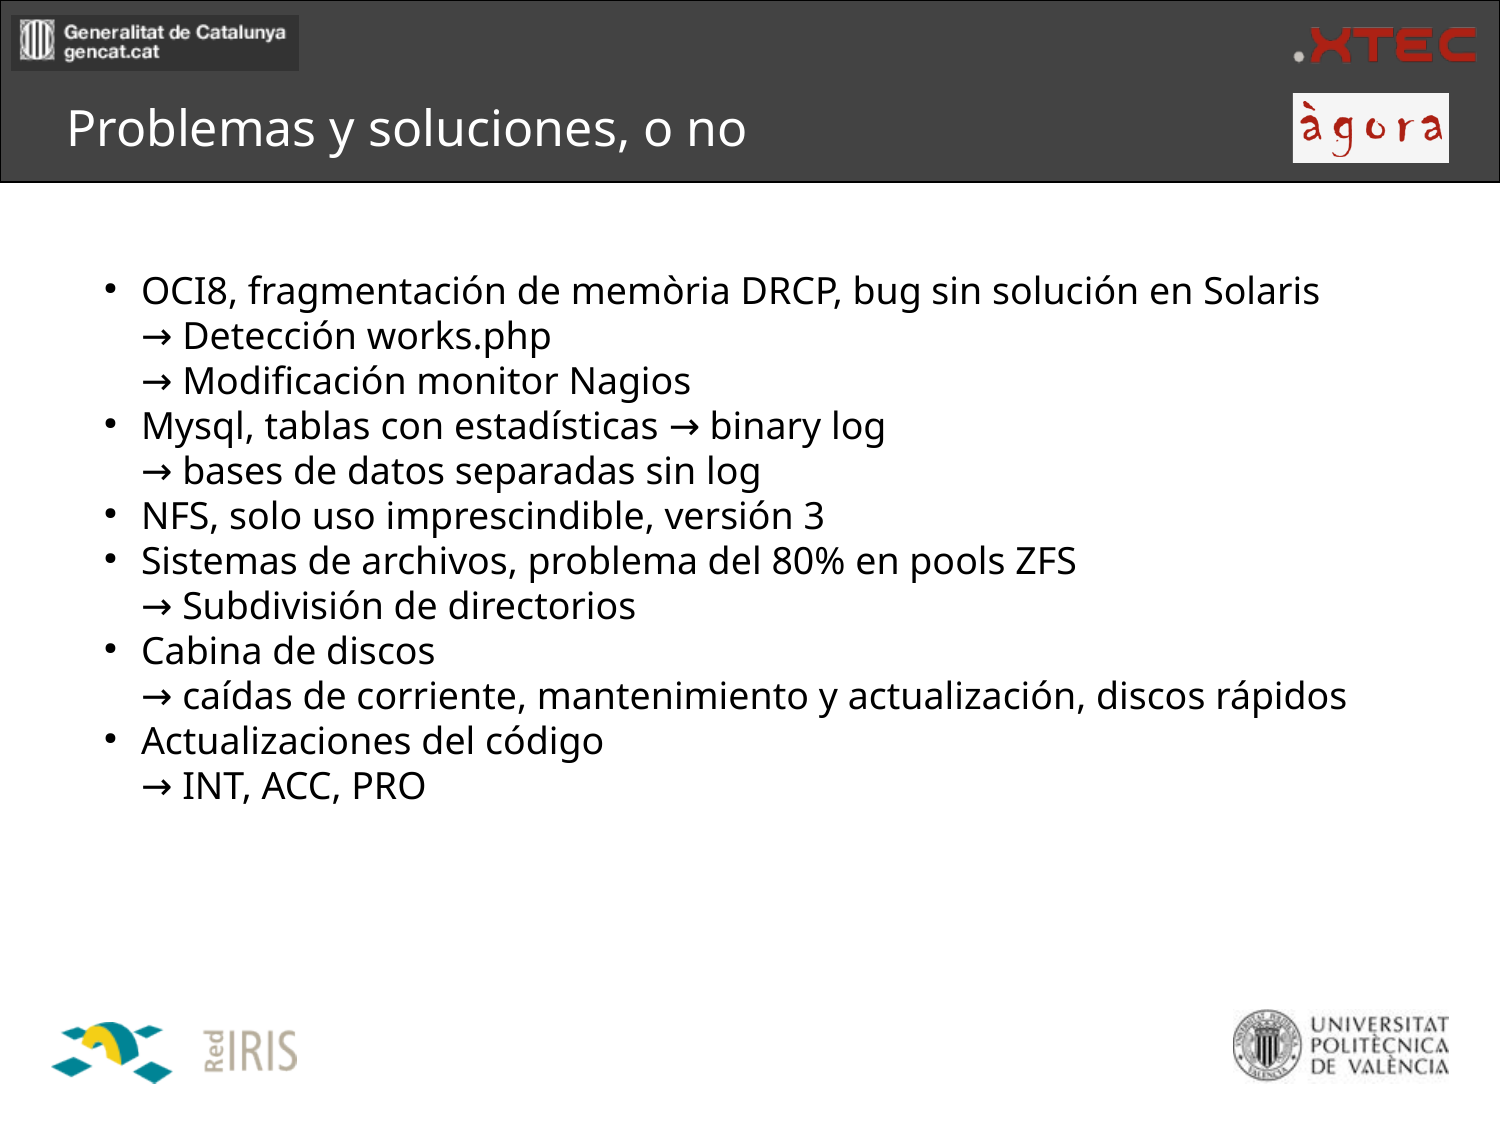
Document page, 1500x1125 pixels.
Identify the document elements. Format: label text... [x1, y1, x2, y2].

picture [1233, 1009, 1449, 1084]
picture [11, 15, 299, 71]
picture [1293, 23, 1480, 67]
title Problemas y soluciones, o no [51, 81, 1449, 207]
picture [51, 1022, 297, 1084]
list OCI8, fragmentación de memòria DRCP, bug sin solución en Solaris → Detección works.php → Modificación monitor Nagios Mysql, tablas con estadísticas → binary log → bases de datos separadas sin log NFS, solo uso imprescindible, versión 3 Sistemas de archivos, problema del 80% en pools ZFS → Subdivisión de directorios Cabina de discos → caídas de corriente, mantenimiento y actualización, discos rápidos Actualizaciones del código → INT, ACC, PRO [51, 252, 1449, 1000]
